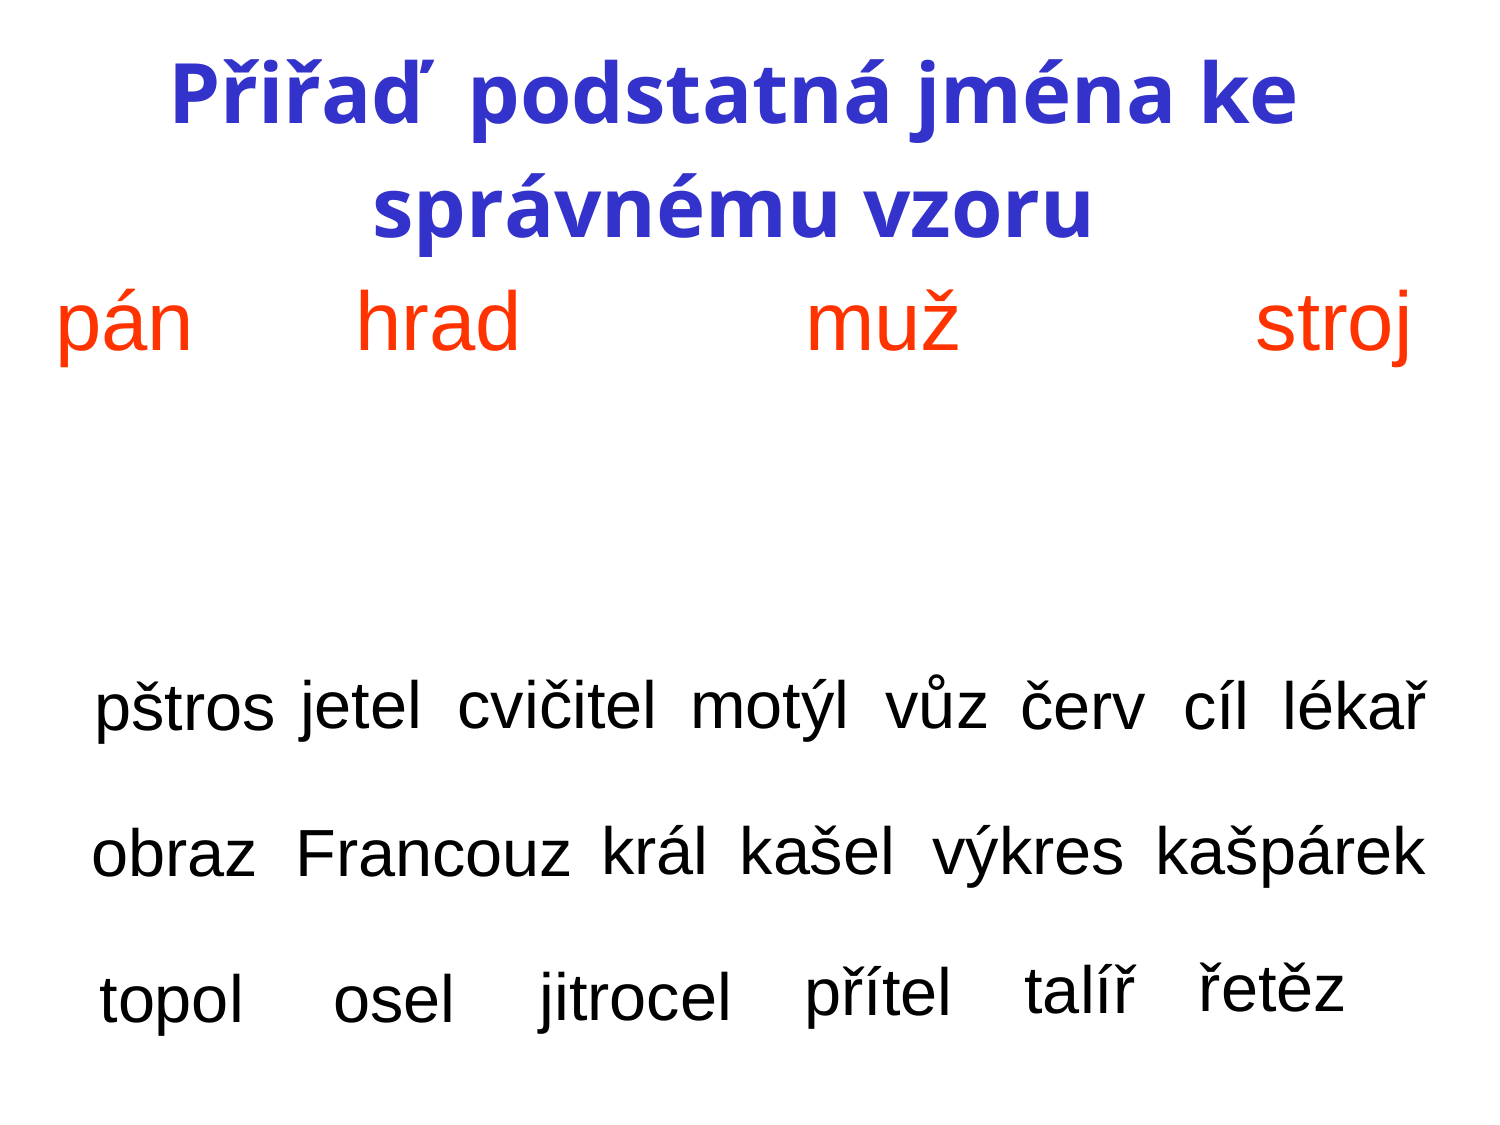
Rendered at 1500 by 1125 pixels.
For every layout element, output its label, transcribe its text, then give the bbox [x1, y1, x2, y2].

text_box talíř [1009, 945, 1227, 1036]
text_box motýl [675, 660, 870, 752]
text_box jetel [285, 660, 442, 751]
text_box kašpárek [1140, 806, 1451, 897]
text_box přítel [790, 947, 1095, 1038]
text_box červ [1005, 661, 1267, 753]
text_box lékař [1267, 661, 1500, 753]
text_box cvičitel [442, 660, 675, 751]
text_box osel [318, 954, 615, 1045]
text_box obraz [76, 808, 398, 900]
text_box výkres [917, 806, 1140, 897]
text_box řetěz [1184, 942, 1500, 1034]
text_box kašel [724, 806, 917, 897]
text_box cíl [1168, 661, 1267, 752]
text_box pštros [79, 662, 309, 753]
text_box Francouz [280, 807, 661, 899]
text_box Přiřaď podstatná jména ke správnému vzoru pán hrad muž stroj [35, 45, 1433, 365]
text_box topol [84, 954, 395, 1046]
text_box jitrocel [524, 952, 820, 1043]
text_box král [586, 806, 724, 897]
text_box vůz [870, 660, 1164, 752]
